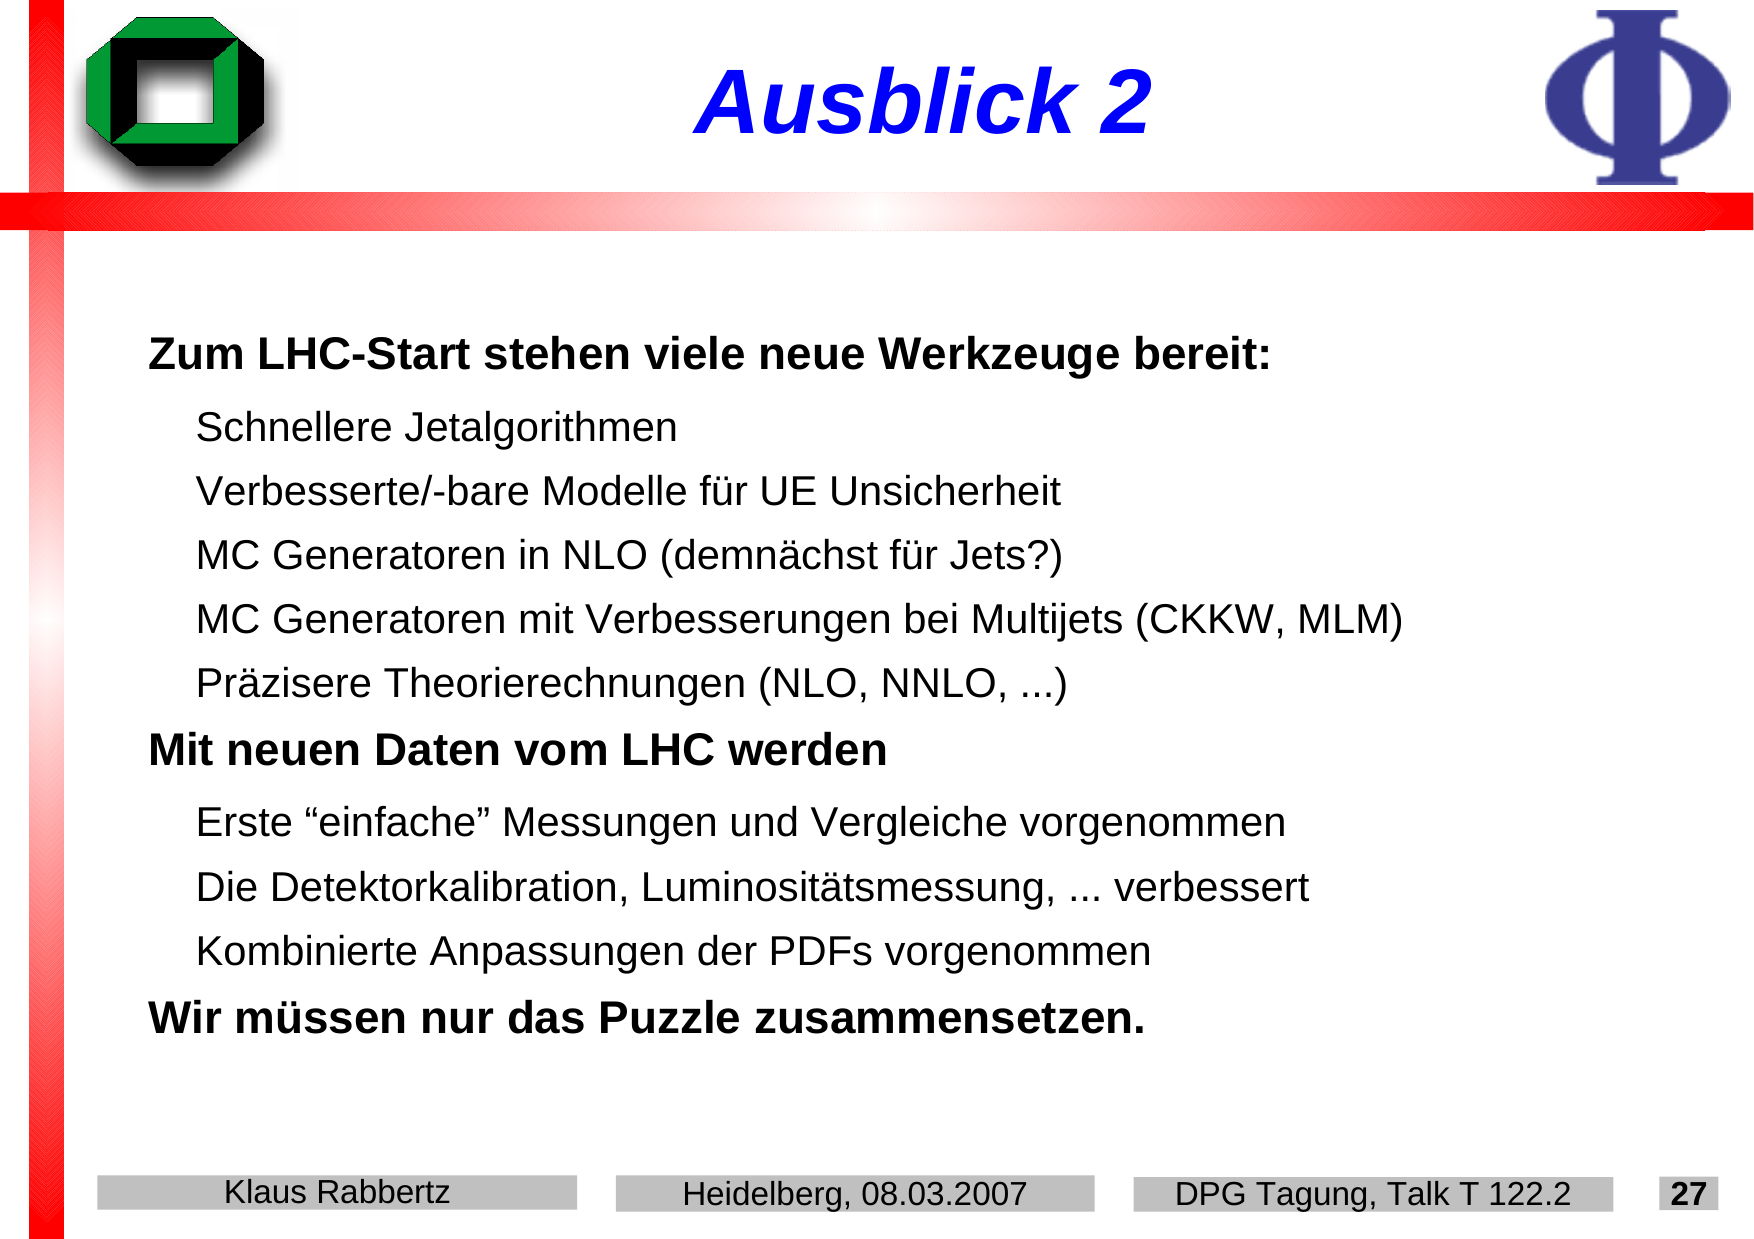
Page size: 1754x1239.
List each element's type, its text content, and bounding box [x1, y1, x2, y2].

list Zum LHC-Start stehen viele neue Werkzeuge bereit: Schnellere Jetalgorithmen Verbesserte/-bare Modelle für UE Unsicherheit MC Generatoren in NLO (demnächst für Jets?) MC Generatoren mit Verbesserungen bei Multijets (CKKW, MLM) Präzisere Theorierechnungen (NLO, NNLO, ...) Mit neuen Daten vom LHC werden Erste “einfache” Messungen und Vergleiche vorgenommen Die Detektorkalibration, Luminositätsmessung, ... verbessert Kombinierte Anpassungen der PDFs vorgenommen Wir müssen nur das Puzzle zusammensetzen. [89, 328, 1693, 1044]
picture [64, 9, 299, 192]
picture [1545, 10, 1731, 185]
title Ausblick 2 [282, 21, 1566, 183]
